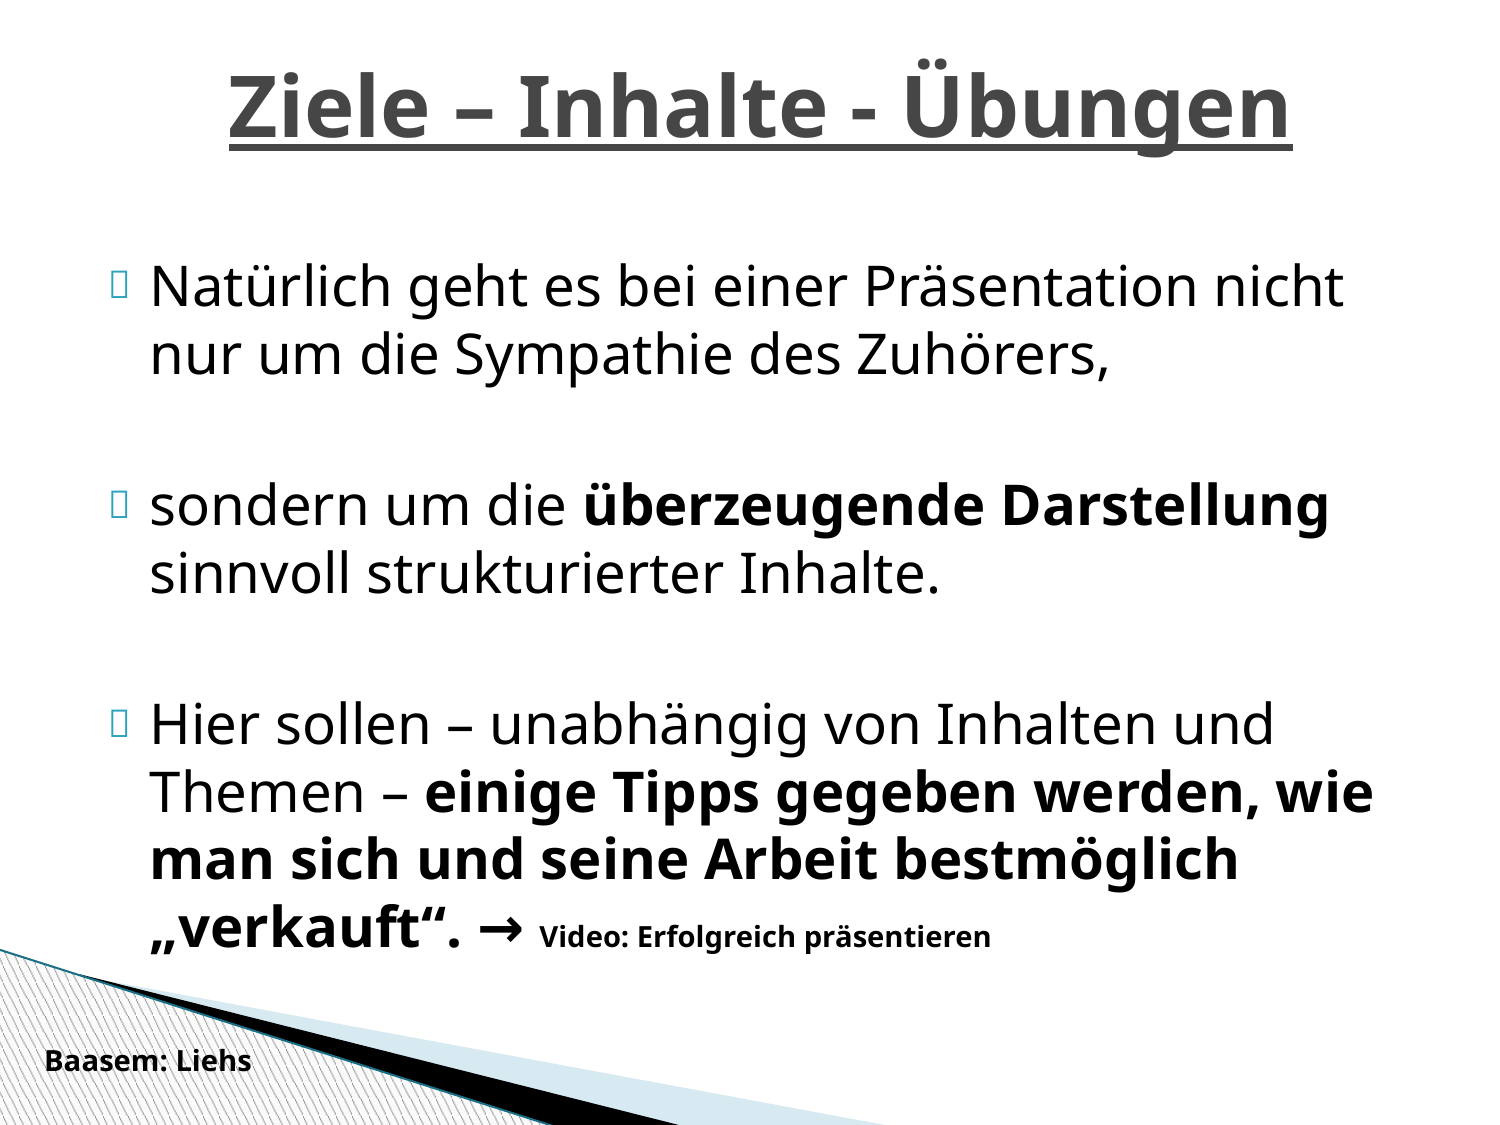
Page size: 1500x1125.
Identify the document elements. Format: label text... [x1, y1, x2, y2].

list Natürlich geht es bei einer Präsentation nicht nur um die Sympathie des Zuhörers, sondern um die überzeugende Darstellung sinnvoll strukturierter Inhalte. Hier sollen – unabhängig von Inhalten und Themen – einige Tipps gegeben werden, wie man sich und seine Arbeit bestmöglich „verkauft“. → Video: Erfolgreich präsentieren [75, 243, 1425, 986]
picture [0, 952, 543, 1125]
title Ziele – Inhalte - Übungen [75, 45, 1425, 233]
text_box Baasem: Liehs [29, 1034, 325, 1085]
